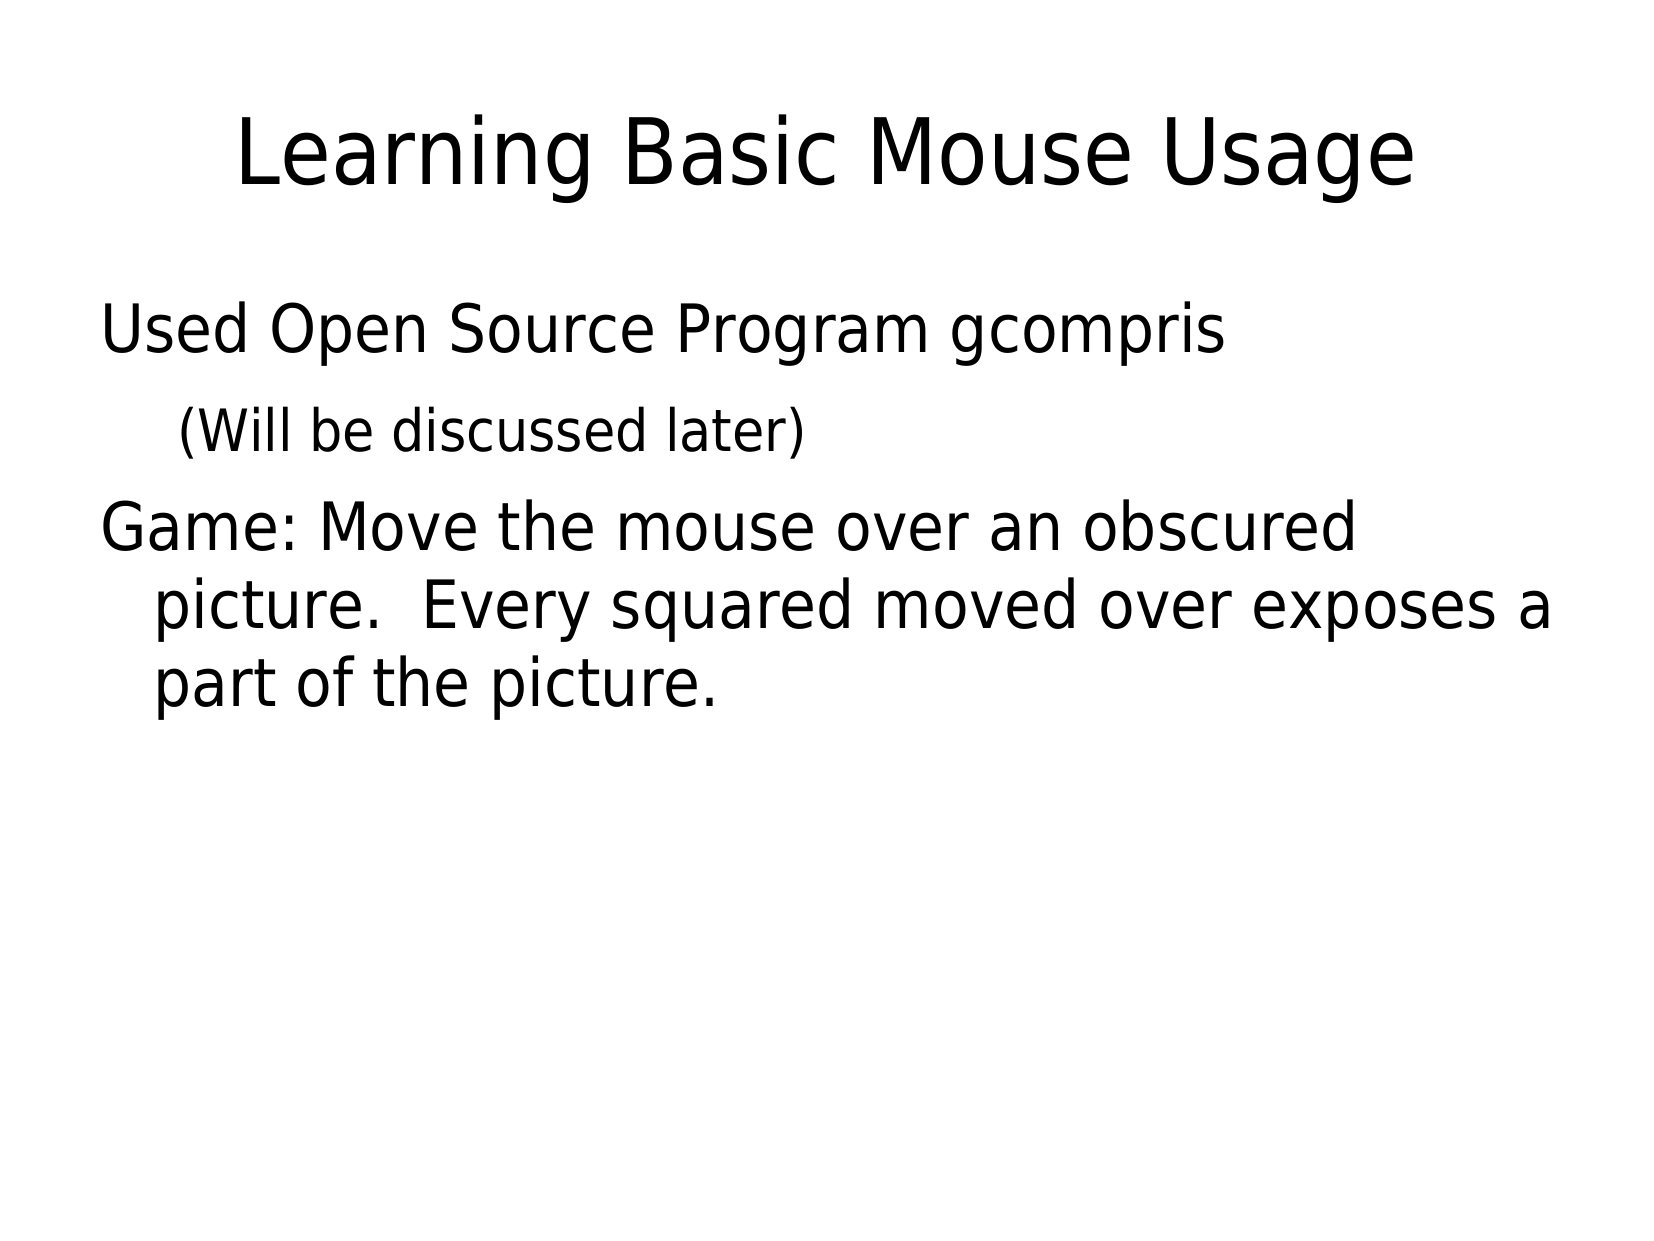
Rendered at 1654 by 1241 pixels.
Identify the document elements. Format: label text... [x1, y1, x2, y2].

list Used Open Source Program gcompris (Will be discussed later) Game: Move the mouse over an obscured picture. Every squared moved over exposes a part of the picture. [82, 290, 1571, 1109]
title Learning Basic Mouse Usage [82, 49, 1571, 257]
